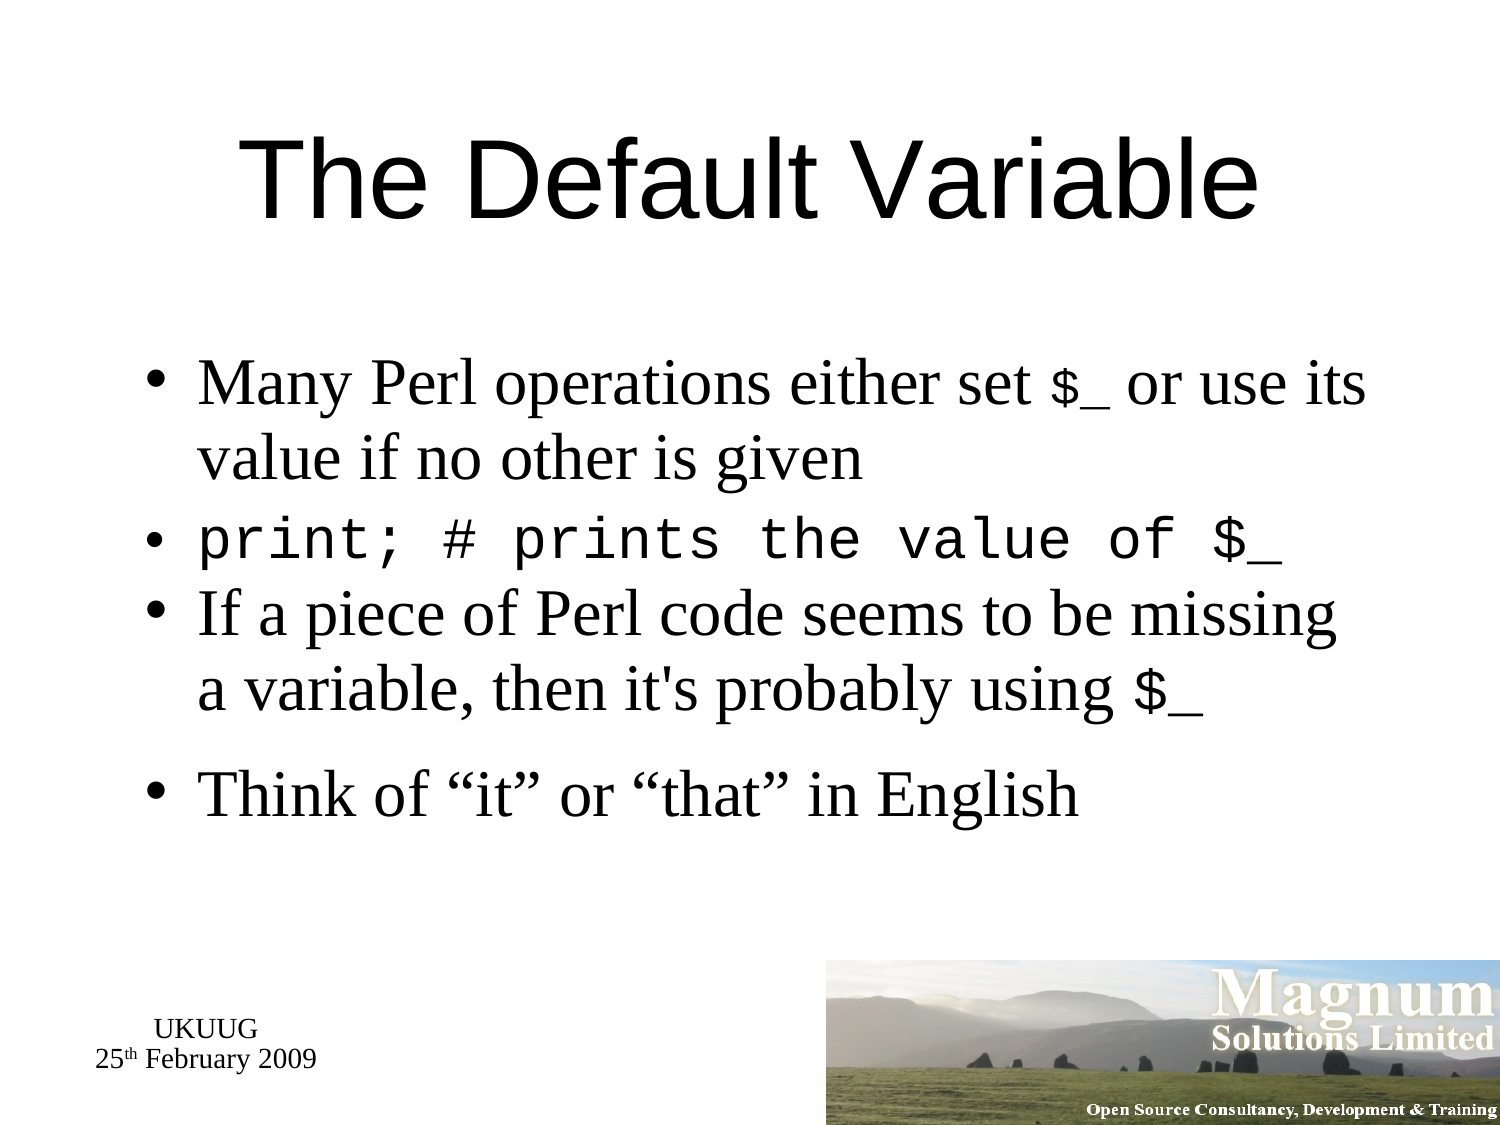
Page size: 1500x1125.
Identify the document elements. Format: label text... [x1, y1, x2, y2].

list Many Perl operations either set $_ or use its value if no other is given print; # prints the value of $_ If a piece of Perl code seems to be missing a variable, then it's probably using $_ Think of “it” or “that” in English [112, 337, 1388, 1013]
picture [826, 960, 1500, 1125]
title The Default Variable [112, 62, 1388, 250]
